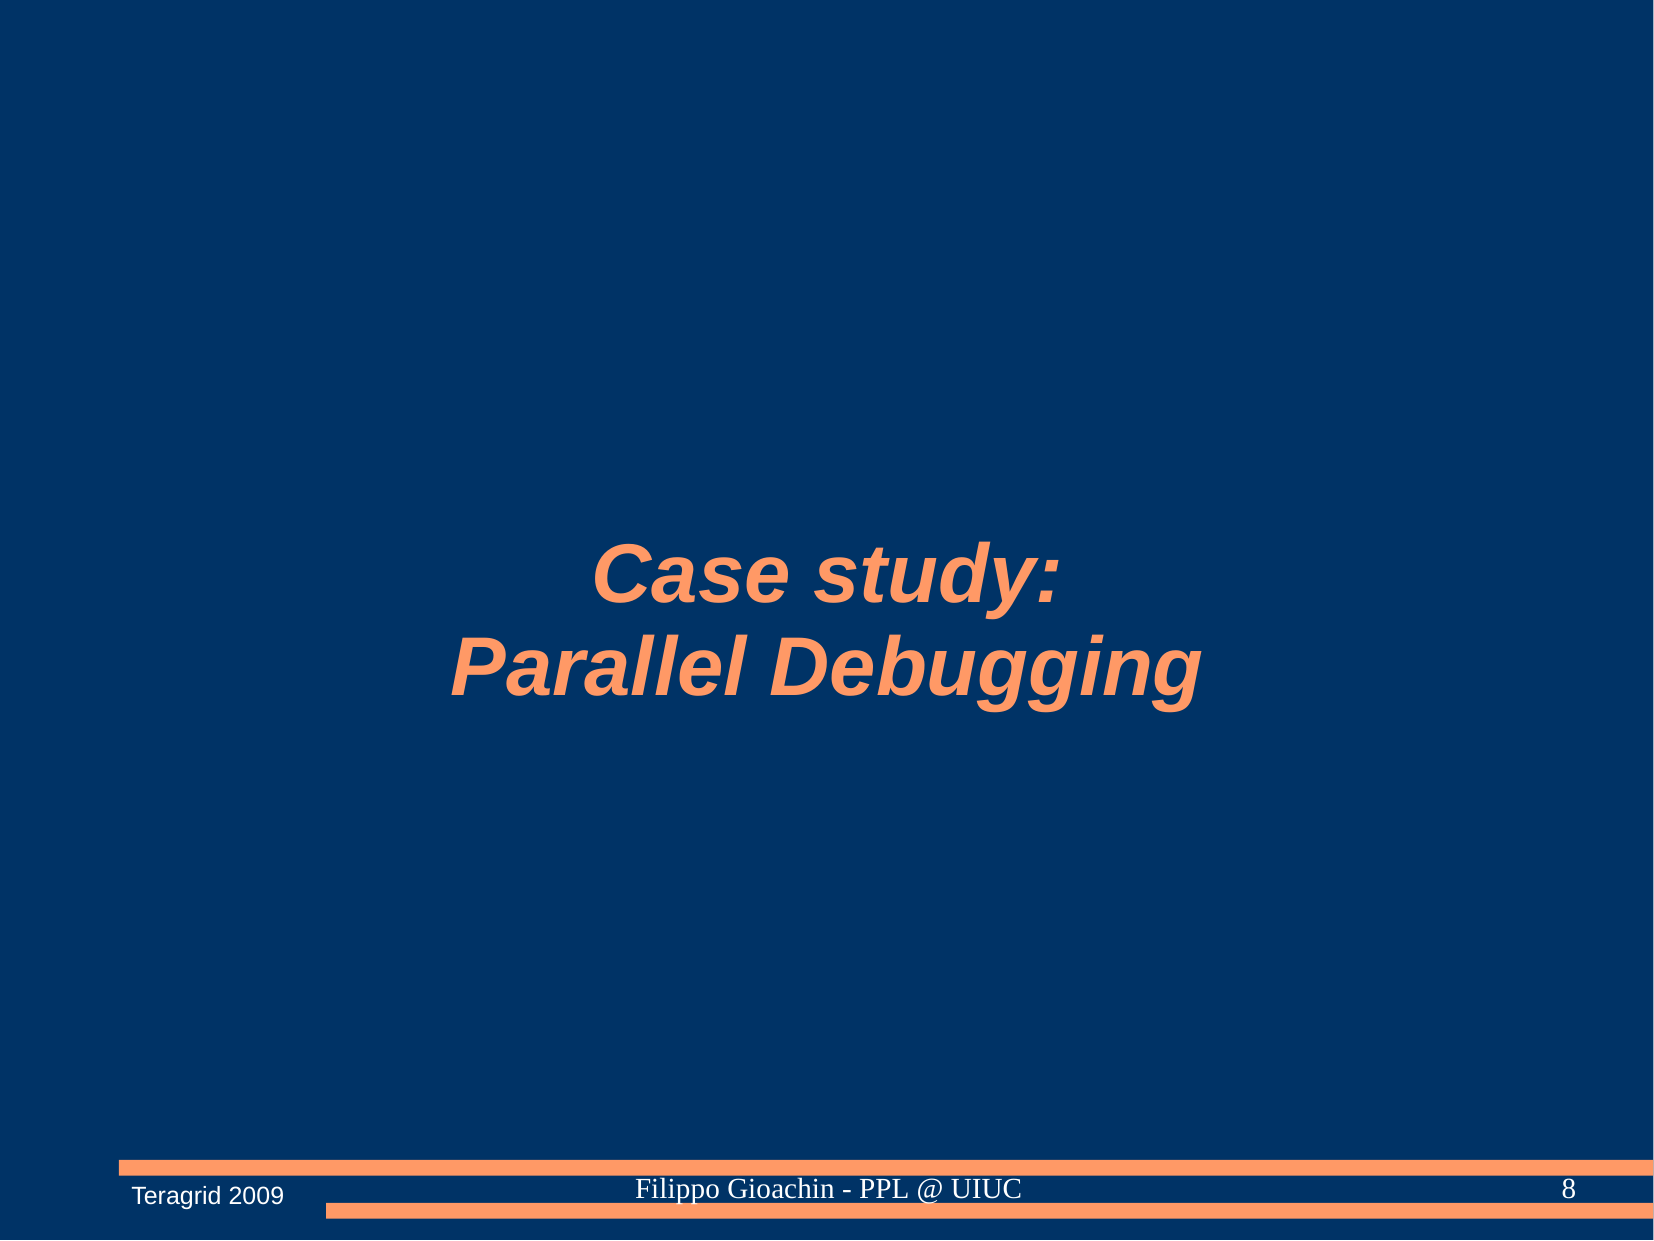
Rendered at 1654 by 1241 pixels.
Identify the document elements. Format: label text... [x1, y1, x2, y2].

title Case study: Parallel Debugging [121, 516, 1534, 724]
